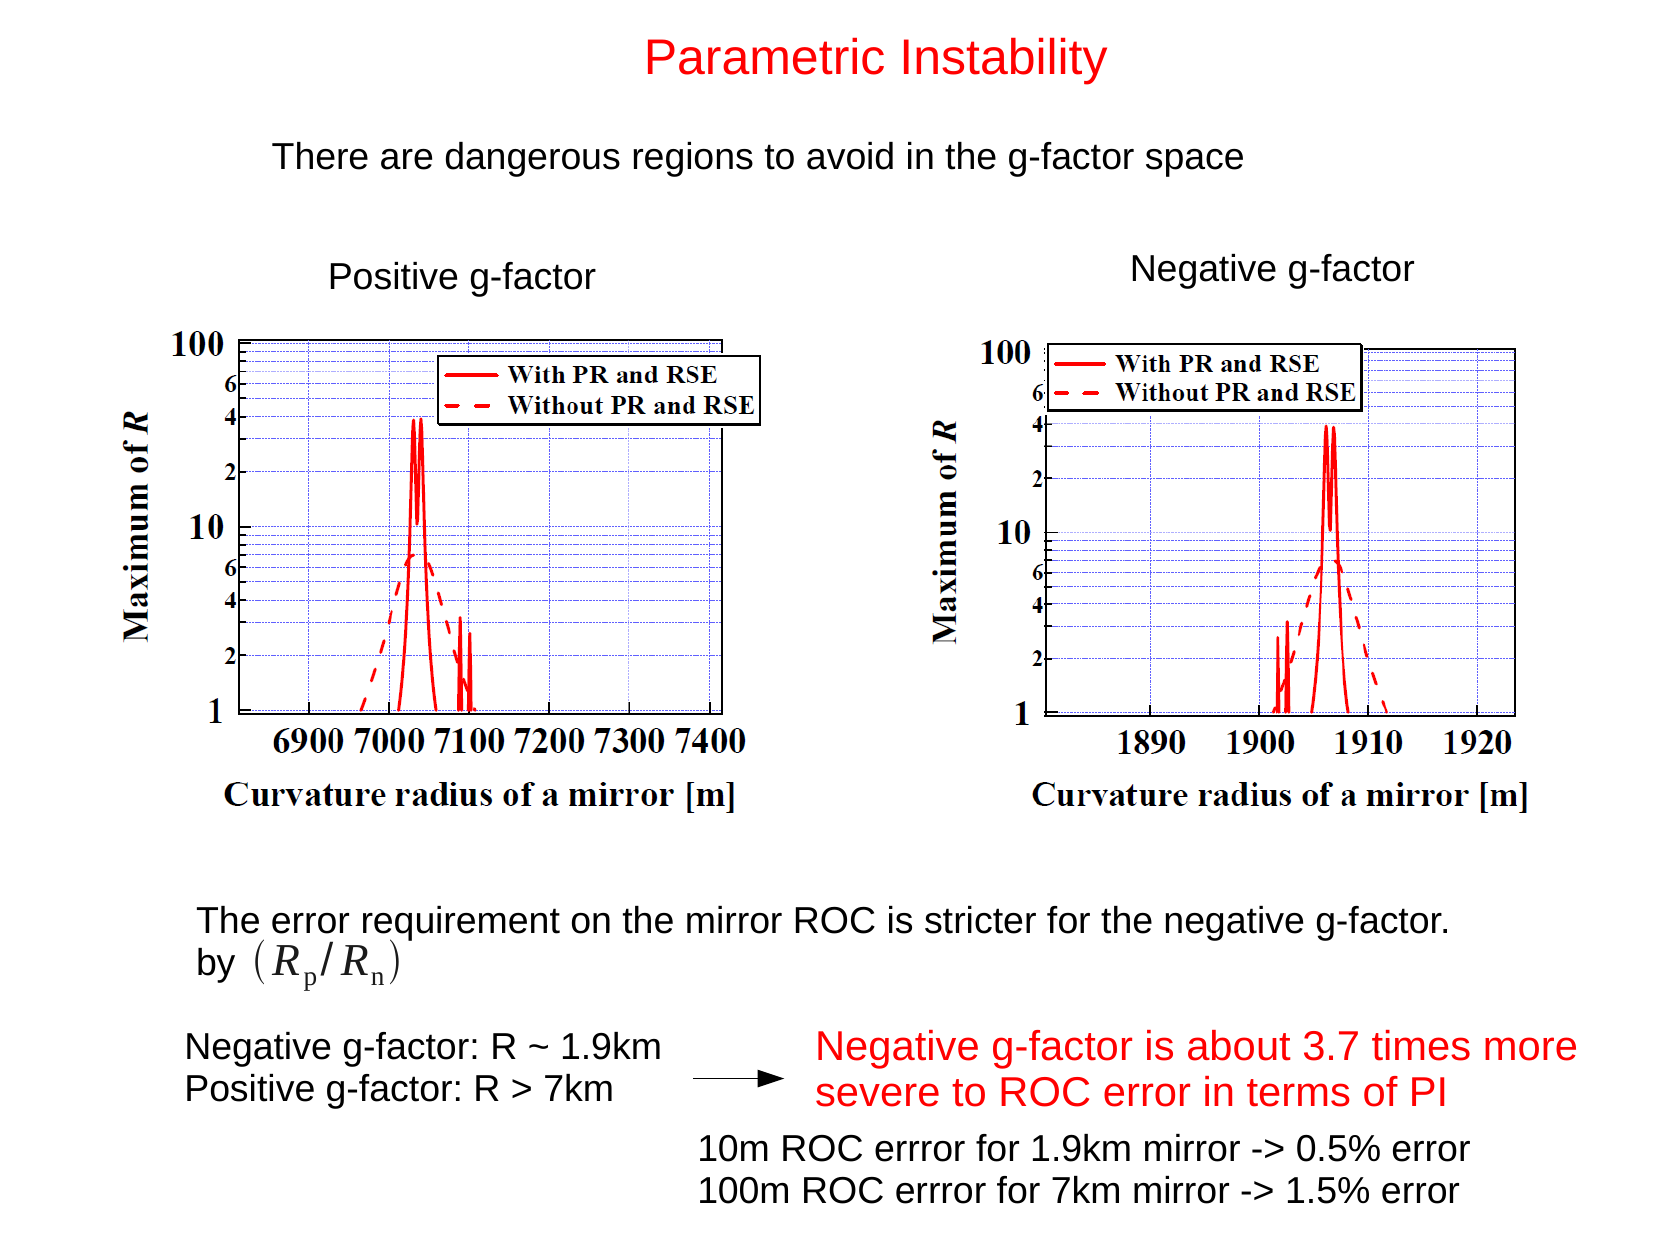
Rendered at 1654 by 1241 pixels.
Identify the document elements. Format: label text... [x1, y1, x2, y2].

text_box There are dangerous regions to avoid in the g-factor space [256, 128, 1282, 186]
text_box Positive g-factor [313, 248, 655, 306]
text_box Parametric Instability [629, 21, 1123, 93]
text_box The error requirement on the mirror ROC is stricter for the negative g-factor. by [181, 891, 1512, 991]
text_box 10m ROC errror for 1.9km mirror -> 0.5% error 100m ROC errror for 7km mirror -> 1.5% error [682, 1119, 1486, 1219]
chart [246, 934, 409, 992]
text_box Negative g-factor: R ~ 1.9km Positive g-factor: R > 7km [169, 1017, 678, 1117]
text_box Negative g-factor is about 3.7 times more severe to ROC error in terms of PI [800, 1015, 1594, 1123]
picture [906, 315, 1582, 837]
text_box Negative g-factor [1115, 239, 1450, 297]
picture [96, 313, 806, 842]
